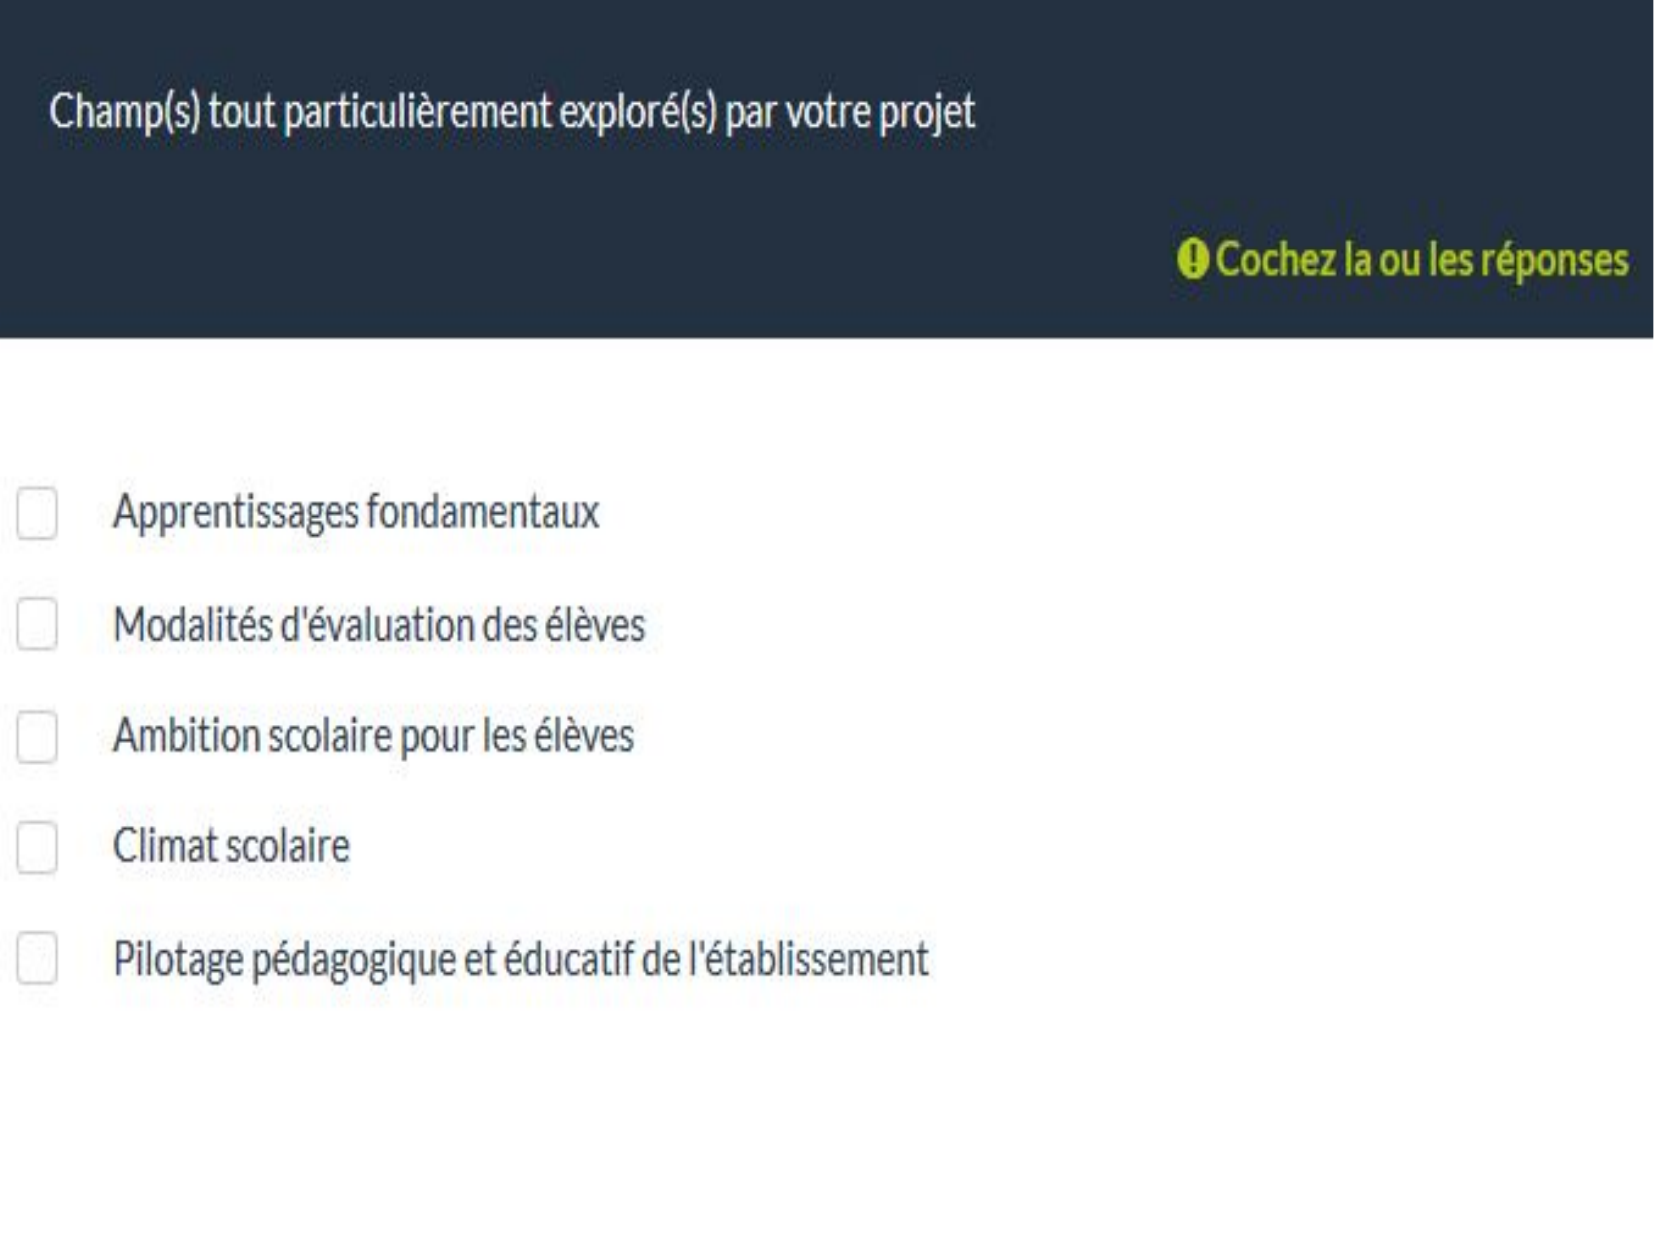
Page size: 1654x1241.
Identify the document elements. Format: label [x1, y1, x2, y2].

picture [0, 0, 1654, 1074]
